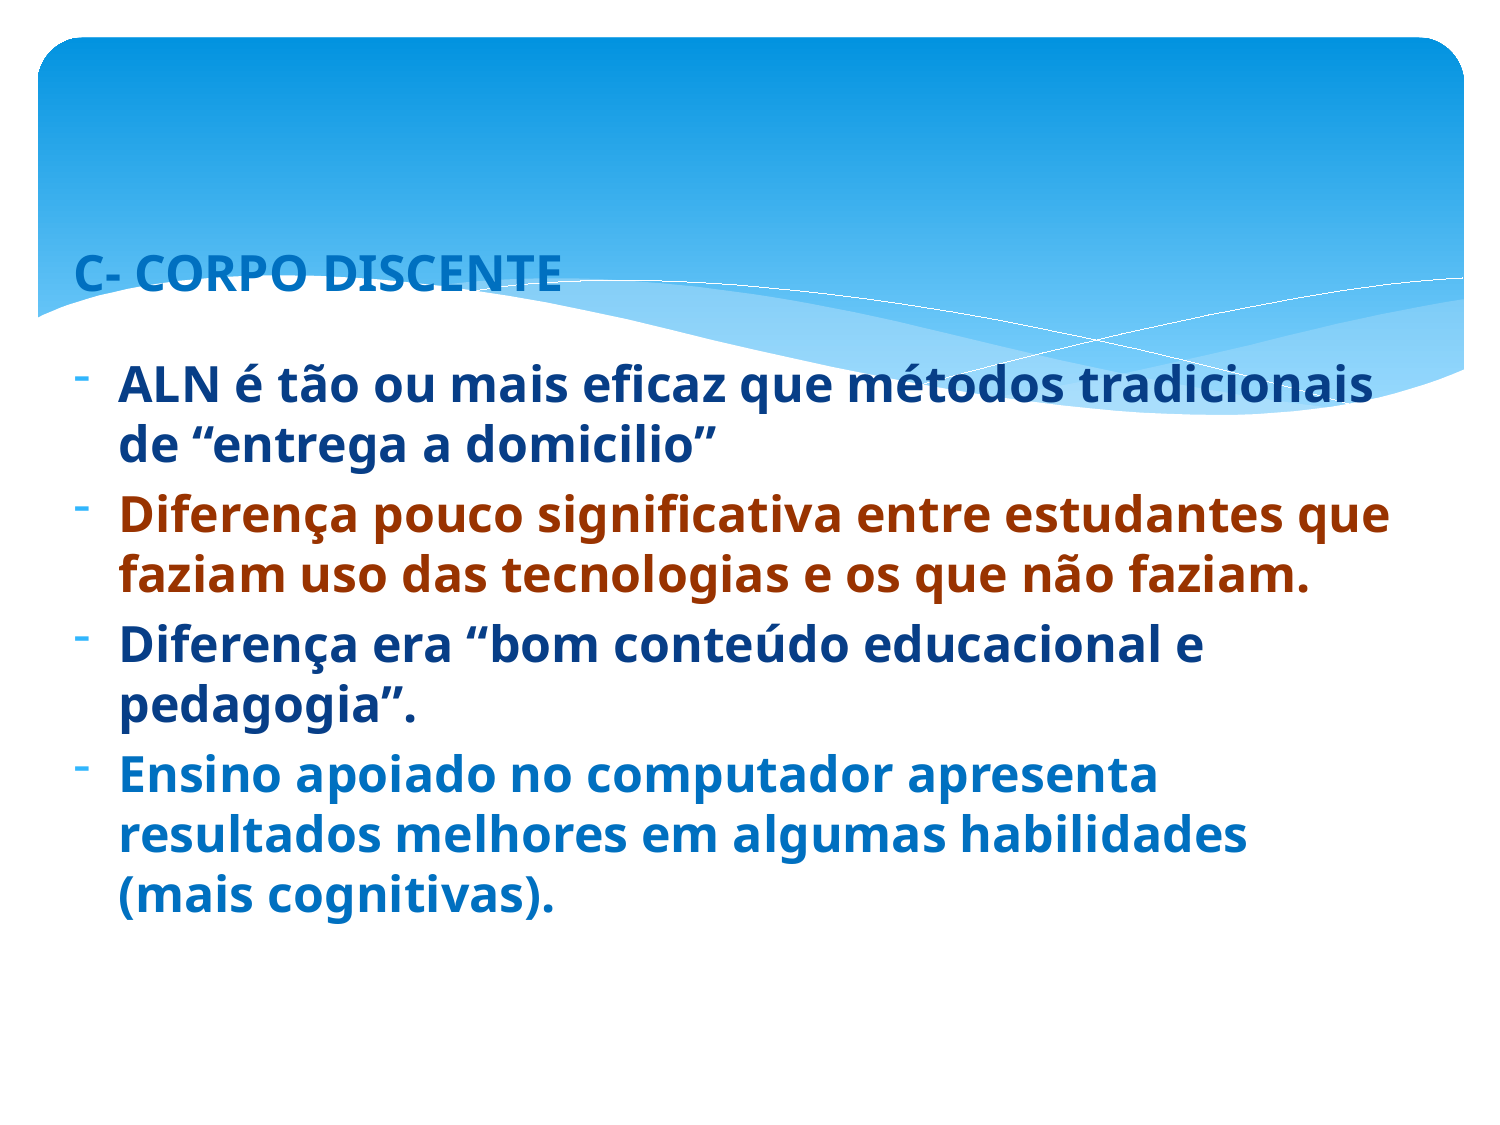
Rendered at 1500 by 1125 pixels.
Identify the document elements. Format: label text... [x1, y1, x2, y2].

list C- CORPO DISCENTE ALN é tão ou mais eficaz que métodos tradicionais de “entrega a domicilio” Diferença pouco significativa entre estudantes que faziam uso das tecnologias e os que não faziam. Diferença era “bom conteúdo educacional e pedagogia”. Ensino apoiado no computador apresenta resultados melhores em algumas habilidades (mais cognitivas). [58, 93, 1409, 1020]
